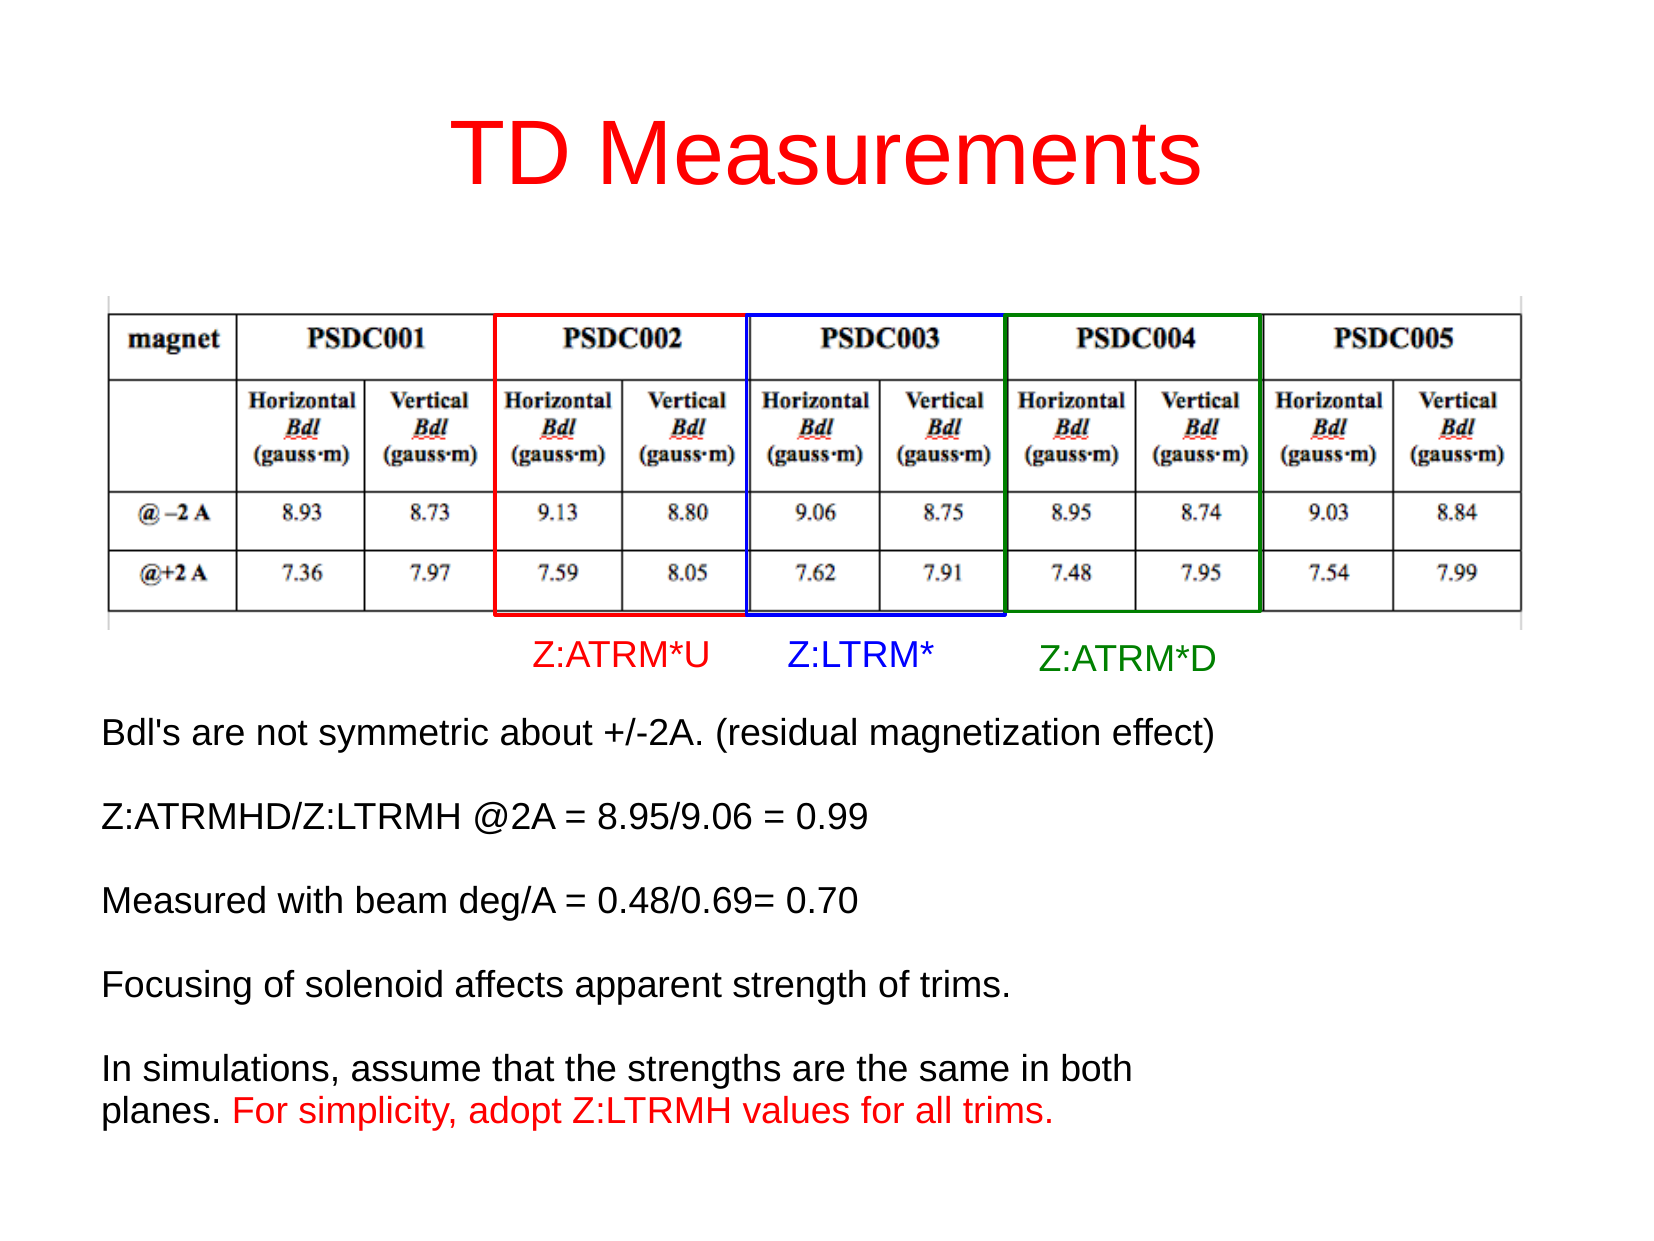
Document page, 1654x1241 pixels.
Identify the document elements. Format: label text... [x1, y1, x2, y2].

text_box Z:ATRM*U [517, 625, 758, 683]
text_box Z:LTRM* [772, 625, 1024, 683]
title TD Measurements [82, 49, 1571, 257]
text_box Bdl's are not symmetric about +/-2A. (residual magnetization effect) Z:ATRMHD/Z:LTRMH @2A = 8.95/9.06 = 0.99 Measured with beam deg/A = 0.48/0.69= 0.70 Focusing of solenoid affects apparent strength of trims. In simulations, assume that the strengths are the same in both planes. For simplicity, adopt Z:LTRMH values for all trims. [86, 703, 1264, 1223]
text_box Z:ATRM*D [1023, 630, 1253, 687]
picture [62, 296, 1549, 631]
